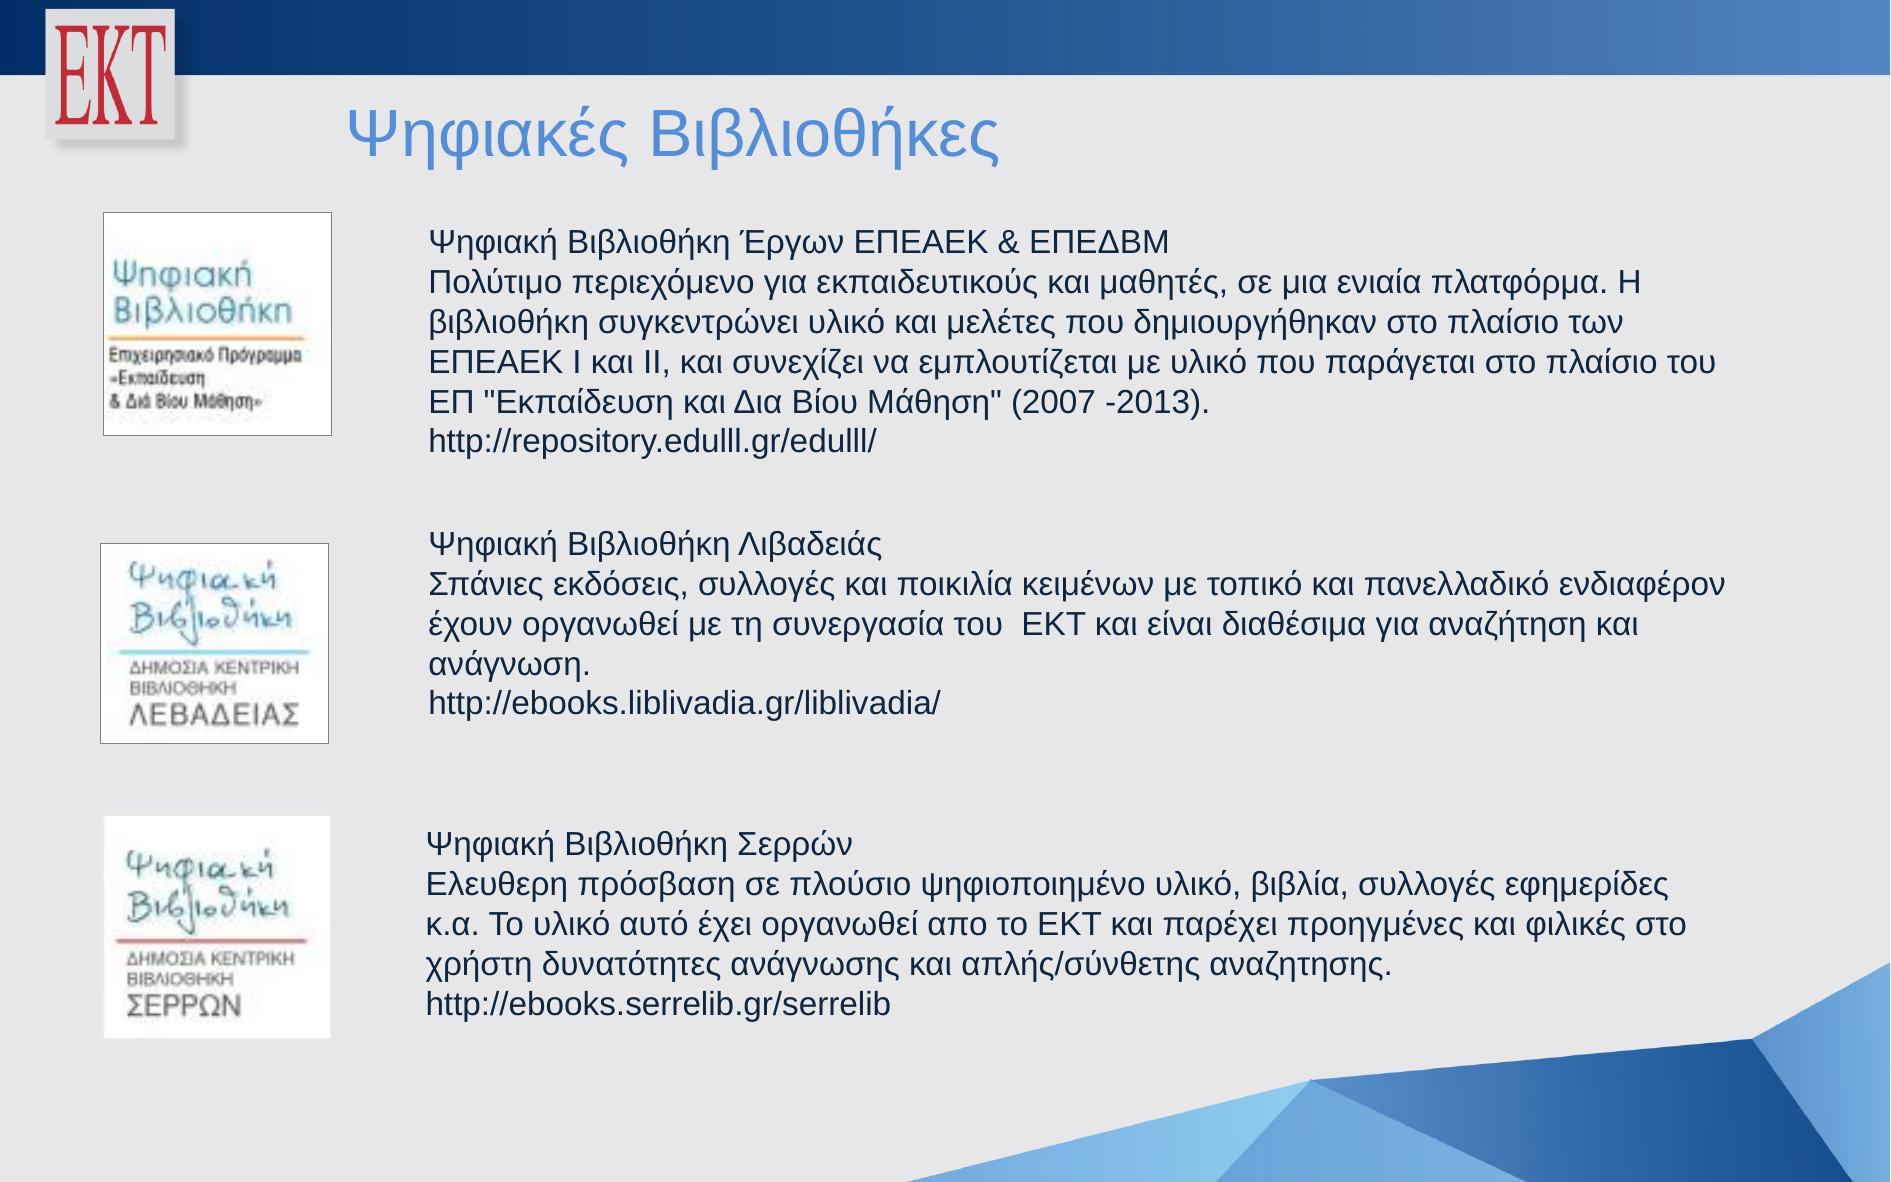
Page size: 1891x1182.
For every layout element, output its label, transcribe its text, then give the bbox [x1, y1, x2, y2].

text_box Ψηφιακές Βιβλιοθήκες [330, 82, 1820, 178]
text_box Ψηφιακή Βιβλιοθήκη Έργων ΕΠΕΑΕΚ & ΕΠΕΔΒΜ Πολύτιμο περιεχόμενο για εκπαιδευτικούς και μαθητές, σε μια ενιαία πλατφόρμα. Η βιβλιοθήκη συγκεντρώνει υλικό και μελέτες που δημιουργήθηκαν στο πλαίσιο των ΕΠΕΑΕΚ Ι και ΙΙ, και συνεχίζει να εμπλουτίζεται με υλικό που παράγεται στο πλαίσιο του ΕΠ "Εκπαίδευση και Δια Βίου Μάθηση" (2007 -2013). http://repository.edulll.gr/edulll/ [413, 212, 1761, 468]
text_box Ψηφιακή Βιβλιοθήκη Σερρών Ελευθερη πρόσβαση σε πλούσιο ψηφιοποιημένο υλικό, βιβλία, συλλογές εφημερίδες κ.α. Το υλικό αυτό έχει οργανωθεί απο το ΕΚΤ και παρέχει προηγμένες και φιλικές στο χρήστη δυνατότητες ανάγνωσης και απλής/σύνθετης αναζητησης. http://ebooks.serrelib.gr/serrelib [410, 815, 1737, 1030]
text_box Ψηφιακή Βιβλιοθήκη Λιβαδειάς Σπάνιες εκδόσεις, συλλογές και ποικιλία κειμένων με τοπικό και πανελλαδικό ενδιαφέρον έχουν οργανωθεί με τη συνεργασία του ΕΚΤ και είναι διαθέσιμα για αναζήτηση και ανάγνωση. http://ebooks.liblivadia.gr/liblivadia/ [413, 514, 1761, 729]
picture [0, 0, 1891, 1182]
